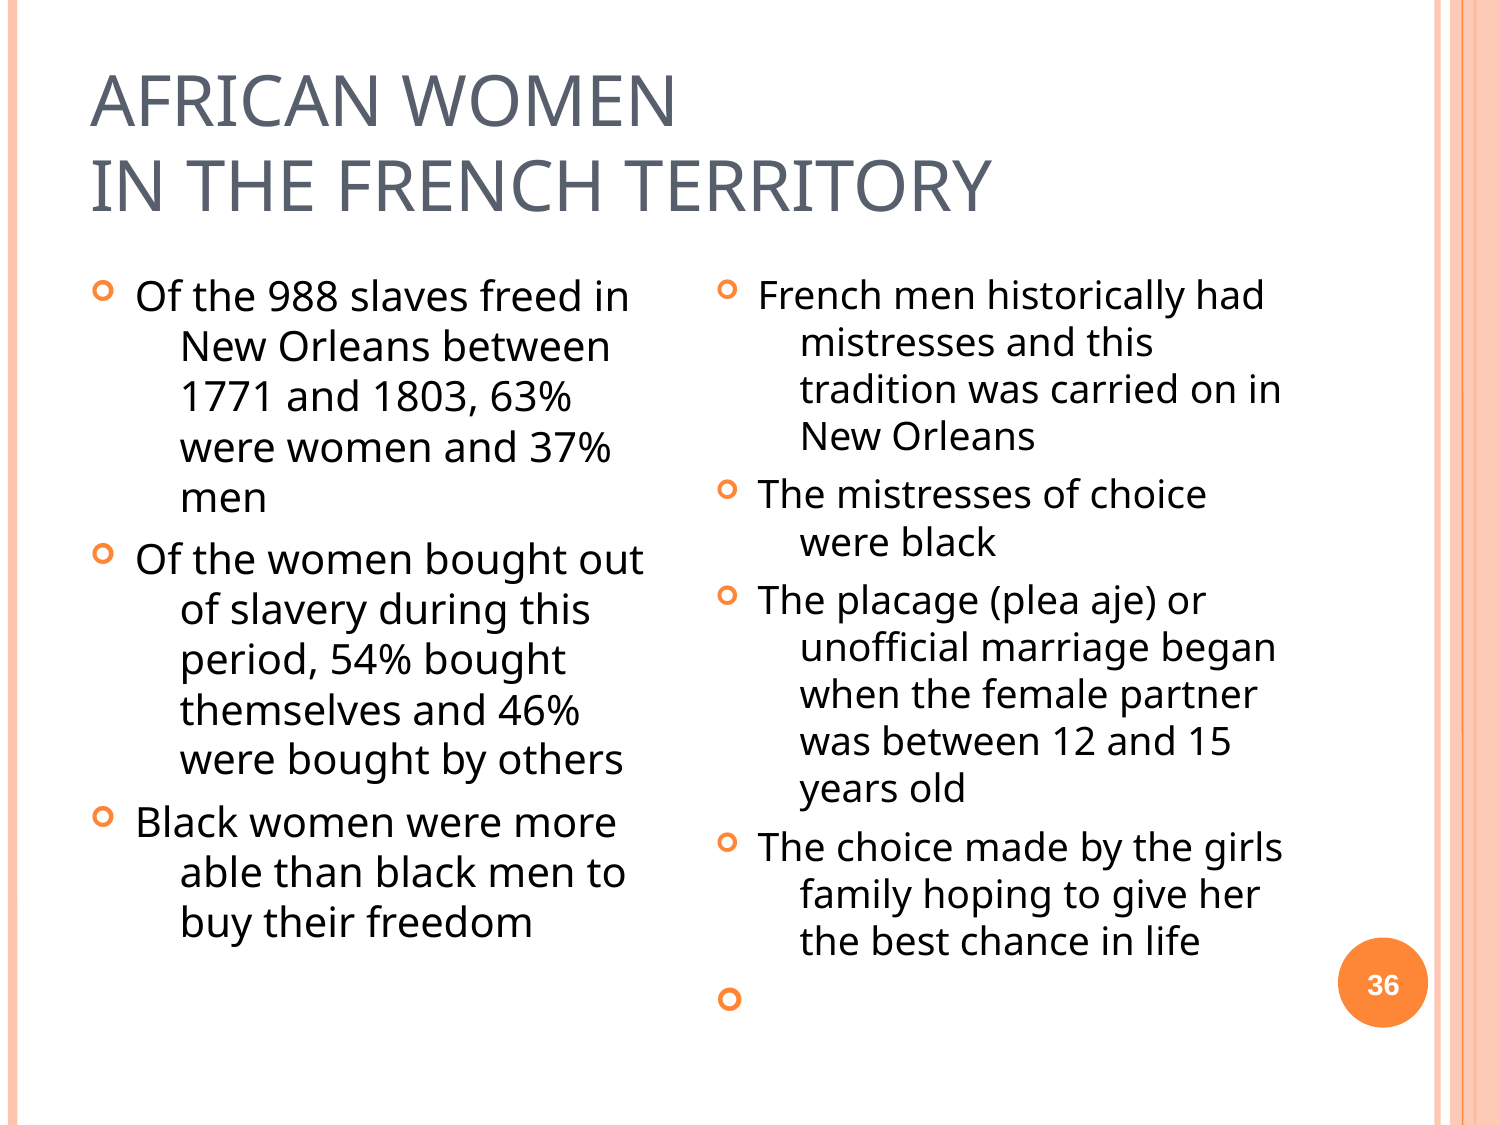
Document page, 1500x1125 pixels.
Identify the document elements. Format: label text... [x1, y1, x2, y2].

list Of the 988 slaves freed in New Orleans between 1771 and 1803, 63% were women and 37% men Of the women bought out of slavery during this period, 54% bought themselves and 46% were bought by others Black women were more able than black men to buy their freedom [75, 262, 676, 1013]
text_box [1333, 940, 1434, 1027]
title African Women in the French Territory [75, 45, 1300, 233]
list French men historically had mistresses and this tradition was carried on in New Orleans The mistresses of choice were black The placage (plea aje) or unofficial marriage began when the female partner was between 12 and 15 years old The choice made by the girls family hoping to give her the best chance in life [700, 262, 1301, 1013]
